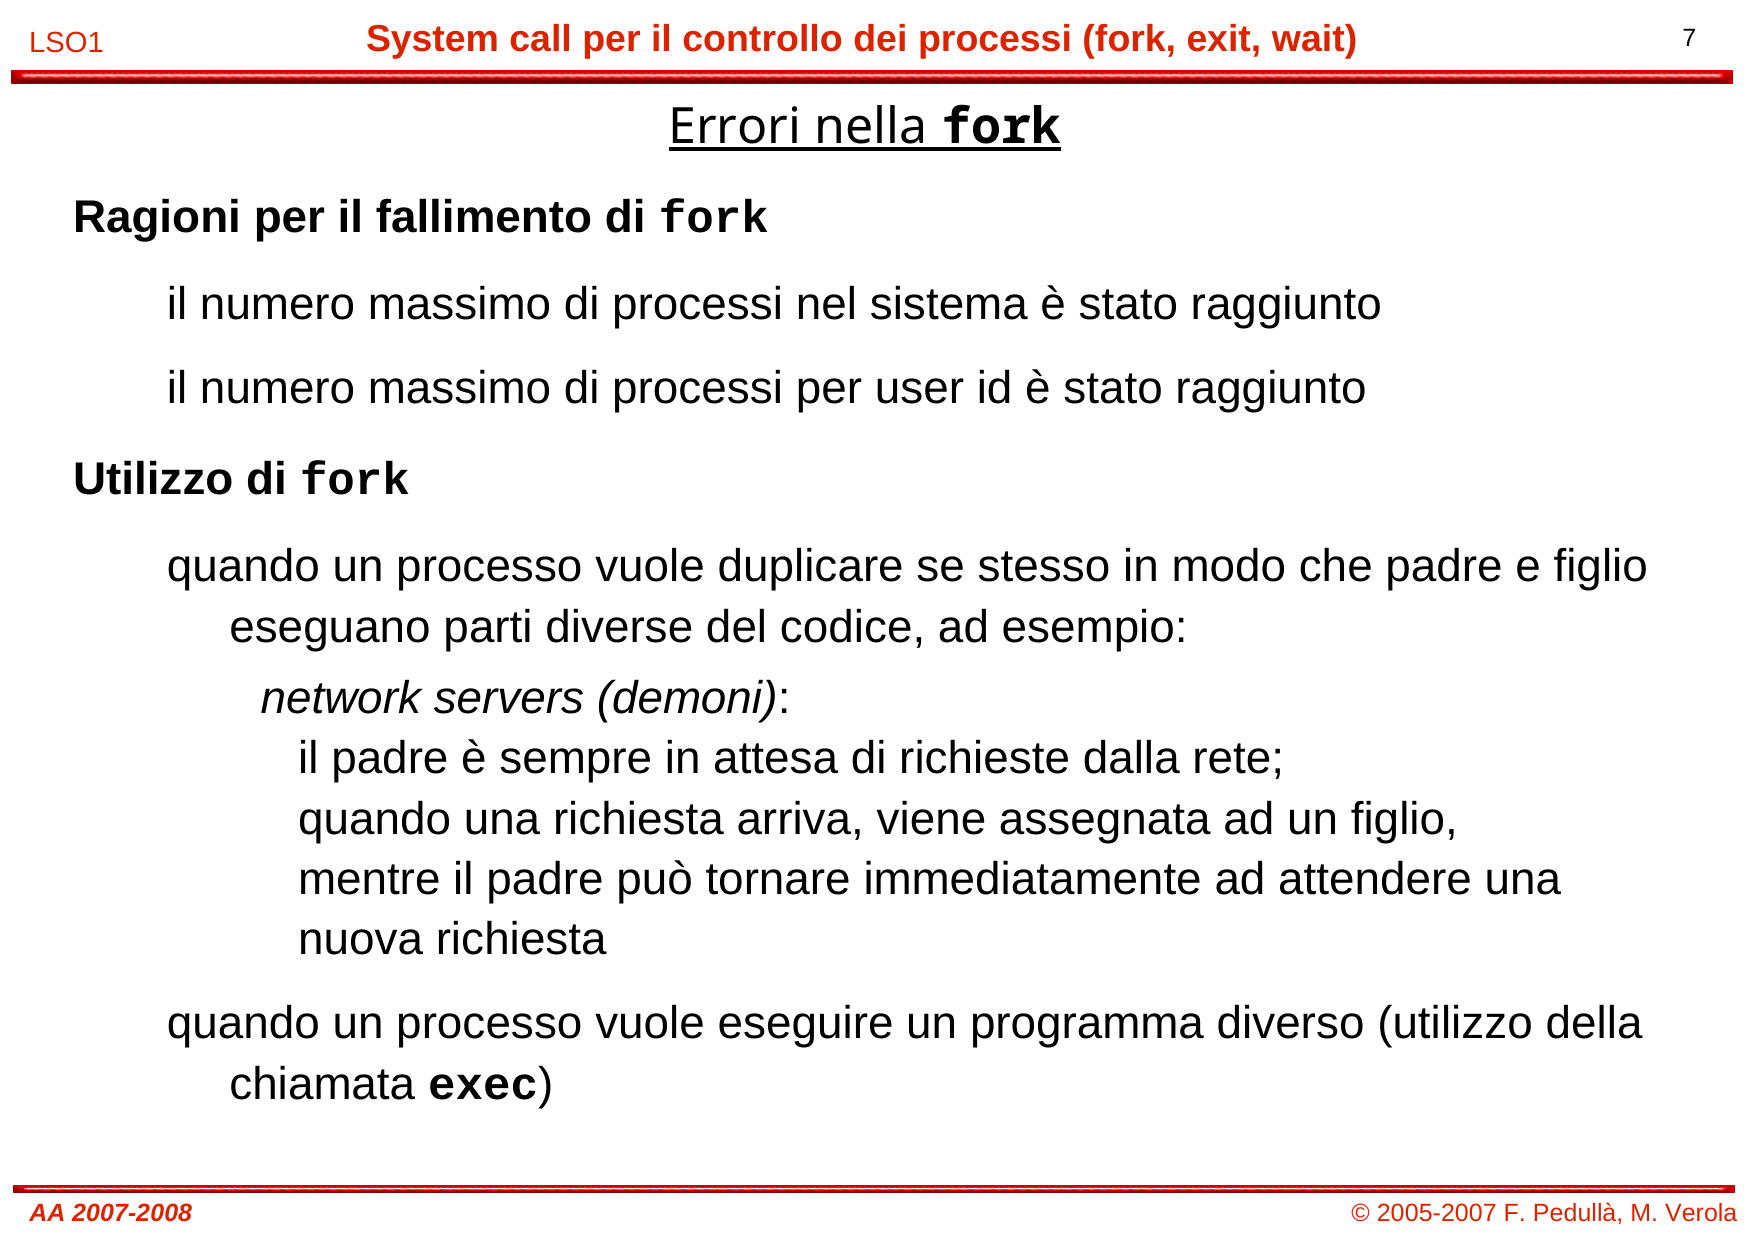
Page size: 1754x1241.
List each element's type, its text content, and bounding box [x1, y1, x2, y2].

title Errori nella fork [555, 78, 1174, 174]
list Ragioni per il fallimento di fork il numero massimo di processi nel sistema è stato raggiunto il numero massimo di processi per user id è stato raggiunto Utilizzo di fork quando un processo vuole duplicare se stesso in modo che padre e figlio eseguano parti diverse del codice, ad esempio: network servers (demoni): il padre è sempre in attesa di richieste dalla rete; quando una richiesta arriva, viene assegnata ad un figlio, mentre il padre può tornare immediatamente ad attendere una nuova richiesta quando un processo vuole eseguire un programma diverso (utilizzo della chiamata exec) [58, 183, 1696, 1122]
picture [13, 1185, 1735, 1193]
picture [11, 70, 1733, 84]
